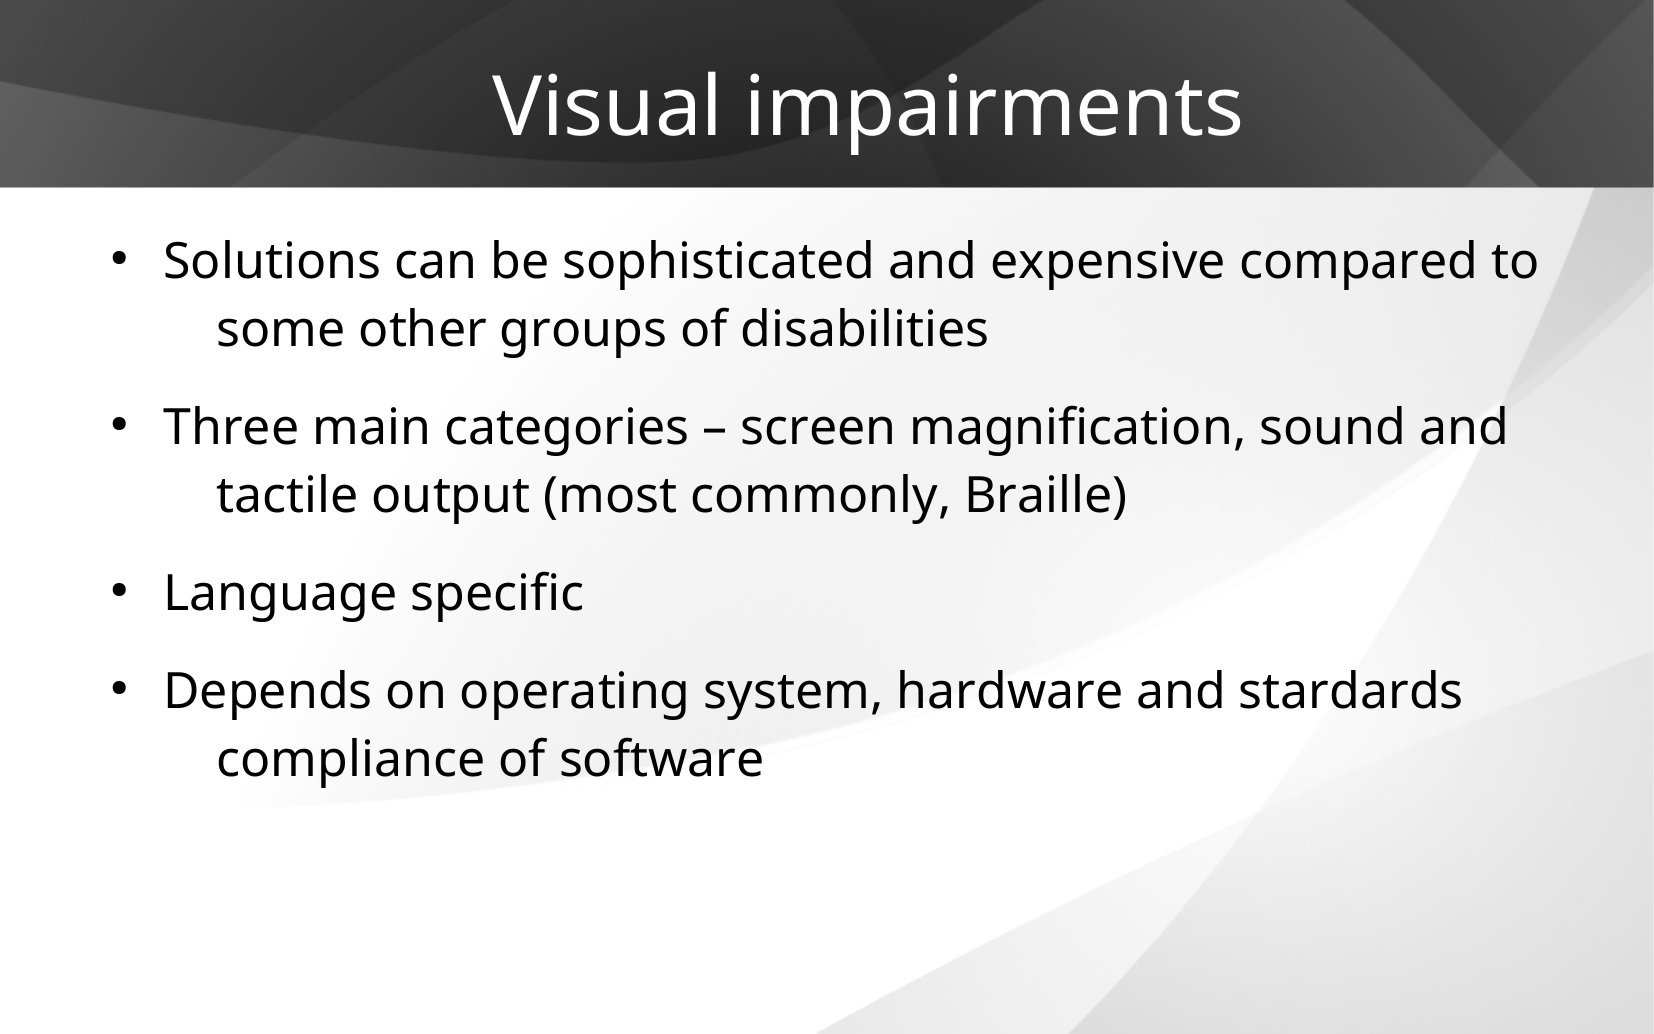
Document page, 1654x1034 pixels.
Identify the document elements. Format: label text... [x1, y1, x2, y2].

title Visual impairments [124, 0, 1613, 208]
picture [0, 0, 1654, 1034]
list Solutions can be sophisticated and expensive compared to some other groups of disabilities Three main categories – screen magnification, sound and tactile output (most commonly, Braille) Language specific Depends on operating system, hardware and stardards compliance of software [75, 225, 1613, 1013]
